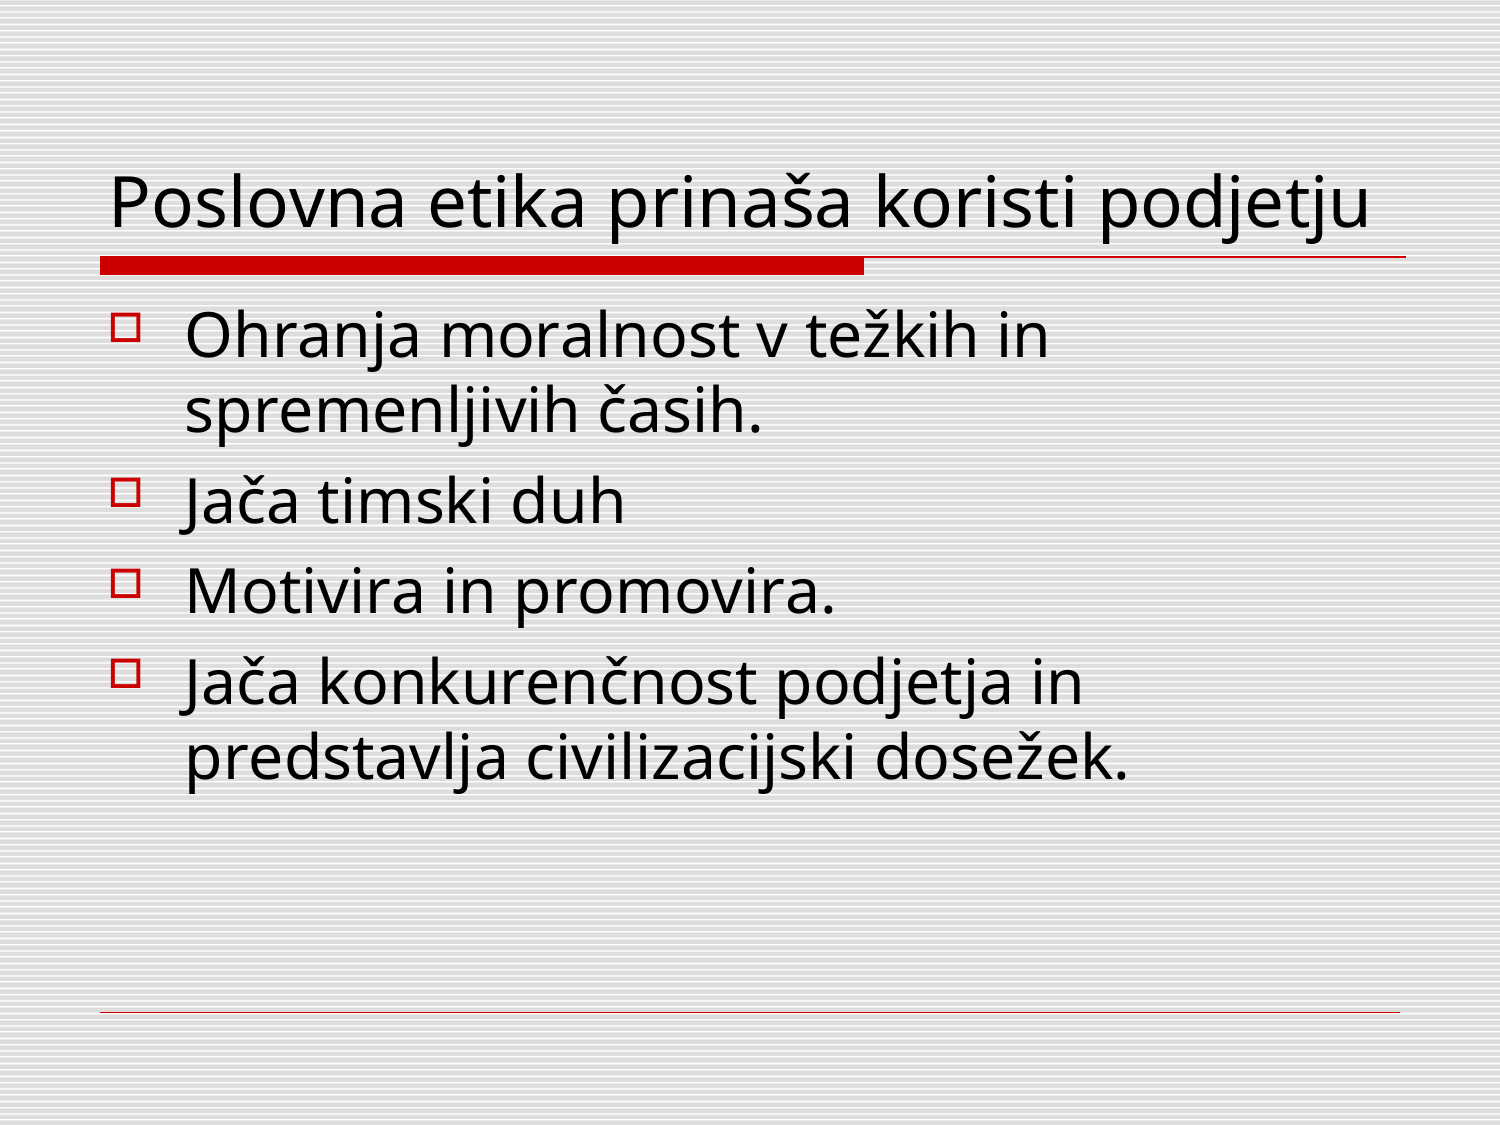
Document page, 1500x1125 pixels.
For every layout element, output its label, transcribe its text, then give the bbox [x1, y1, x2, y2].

title Poslovna etika prinaša koristi podjetju [94, 49, 1407, 250]
picture [0, 0, 1500, 1125]
list Ohranja moralnost v težkih in spremenljivih časih. Jača timski duh Motivira in promovira. Jača konkurenčnost podjetja in predstavlja civilizacijski dosežek. [92, 287, 1406, 988]
